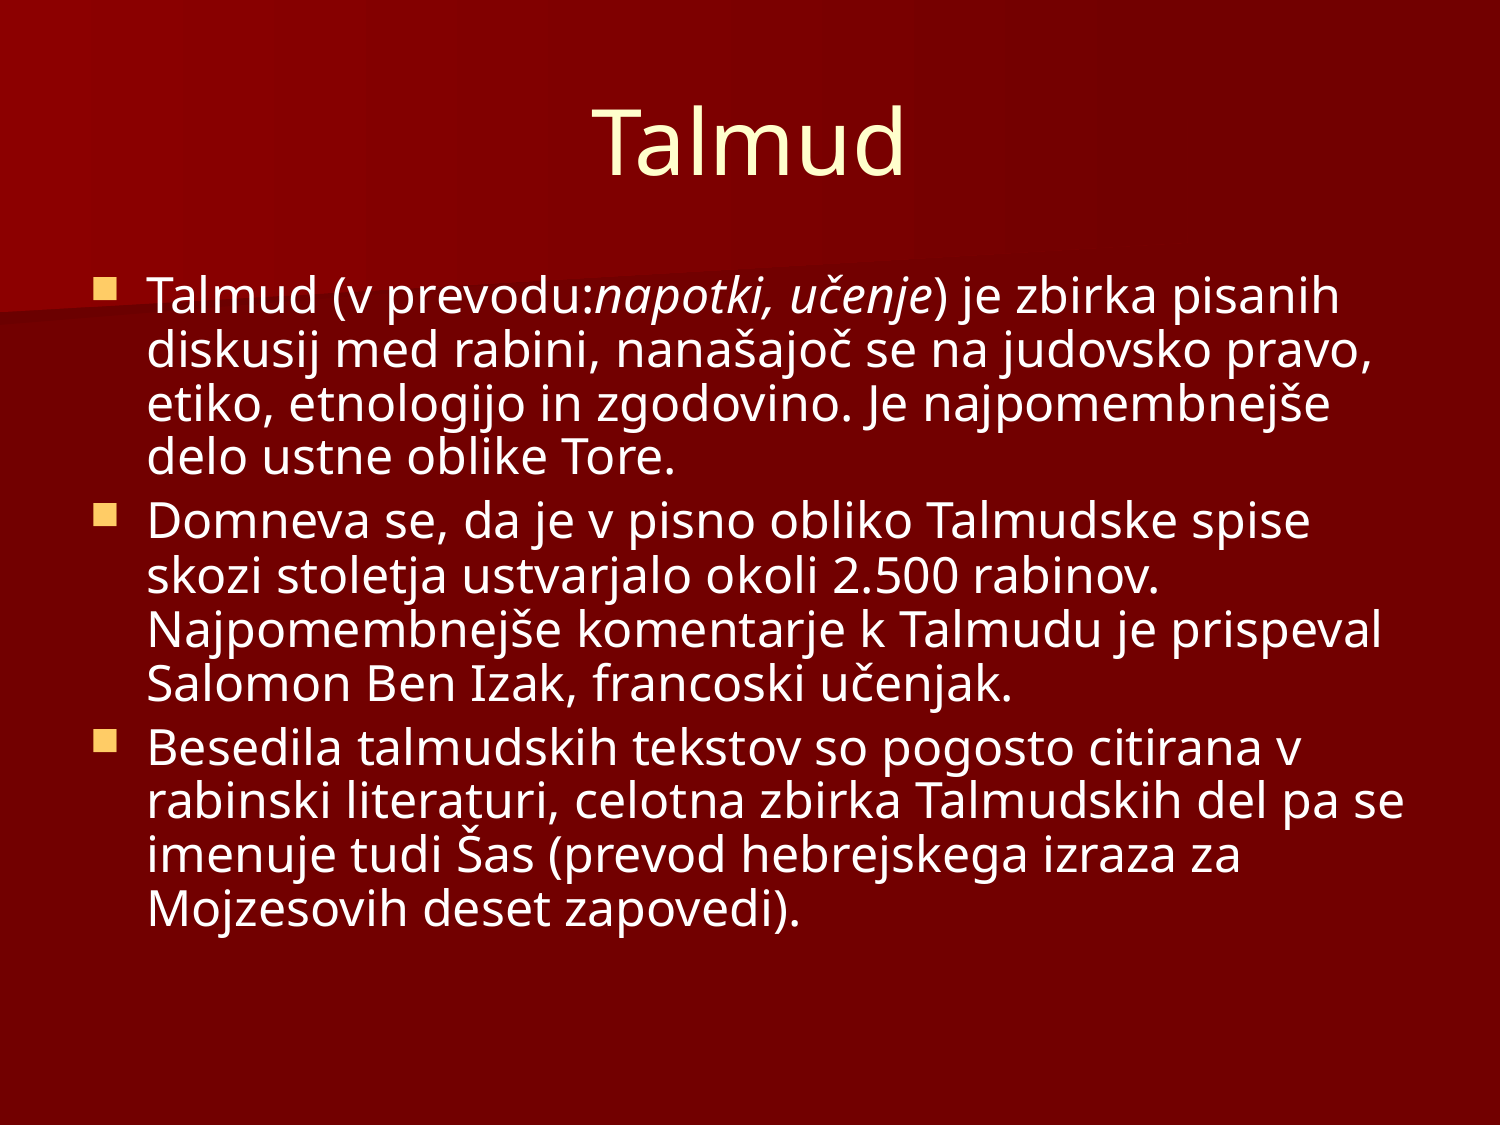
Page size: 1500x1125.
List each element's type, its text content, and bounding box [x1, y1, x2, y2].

list Talmud (v prevodu:napotki, učenje) je zbirka pisanih diskusij med rabini, nanašajoč se na judovsko pravo, etiko, etnologijo in zgodovino. Je najpomembnejše delo ustne oblike Tore. Domneva se, da je v pisno obliko Talmudske spise skozi stoletja ustvarjalo okoli 2.500 rabinov. Najpomembnejše komentarje k Talmudu je prispeval Salomon Ben Izak, francoski učenjak. Besedila talmudskih tekstov so pogosto citirana v rabinski literaturi, celotna zbirka Talmudskih del pa se imenuje tudi Šas (prevod hebrejskega izraza za Mojzesovih deset zapovedi). [75, 262, 1425, 1000]
title Talmud [75, 45, 1425, 233]
